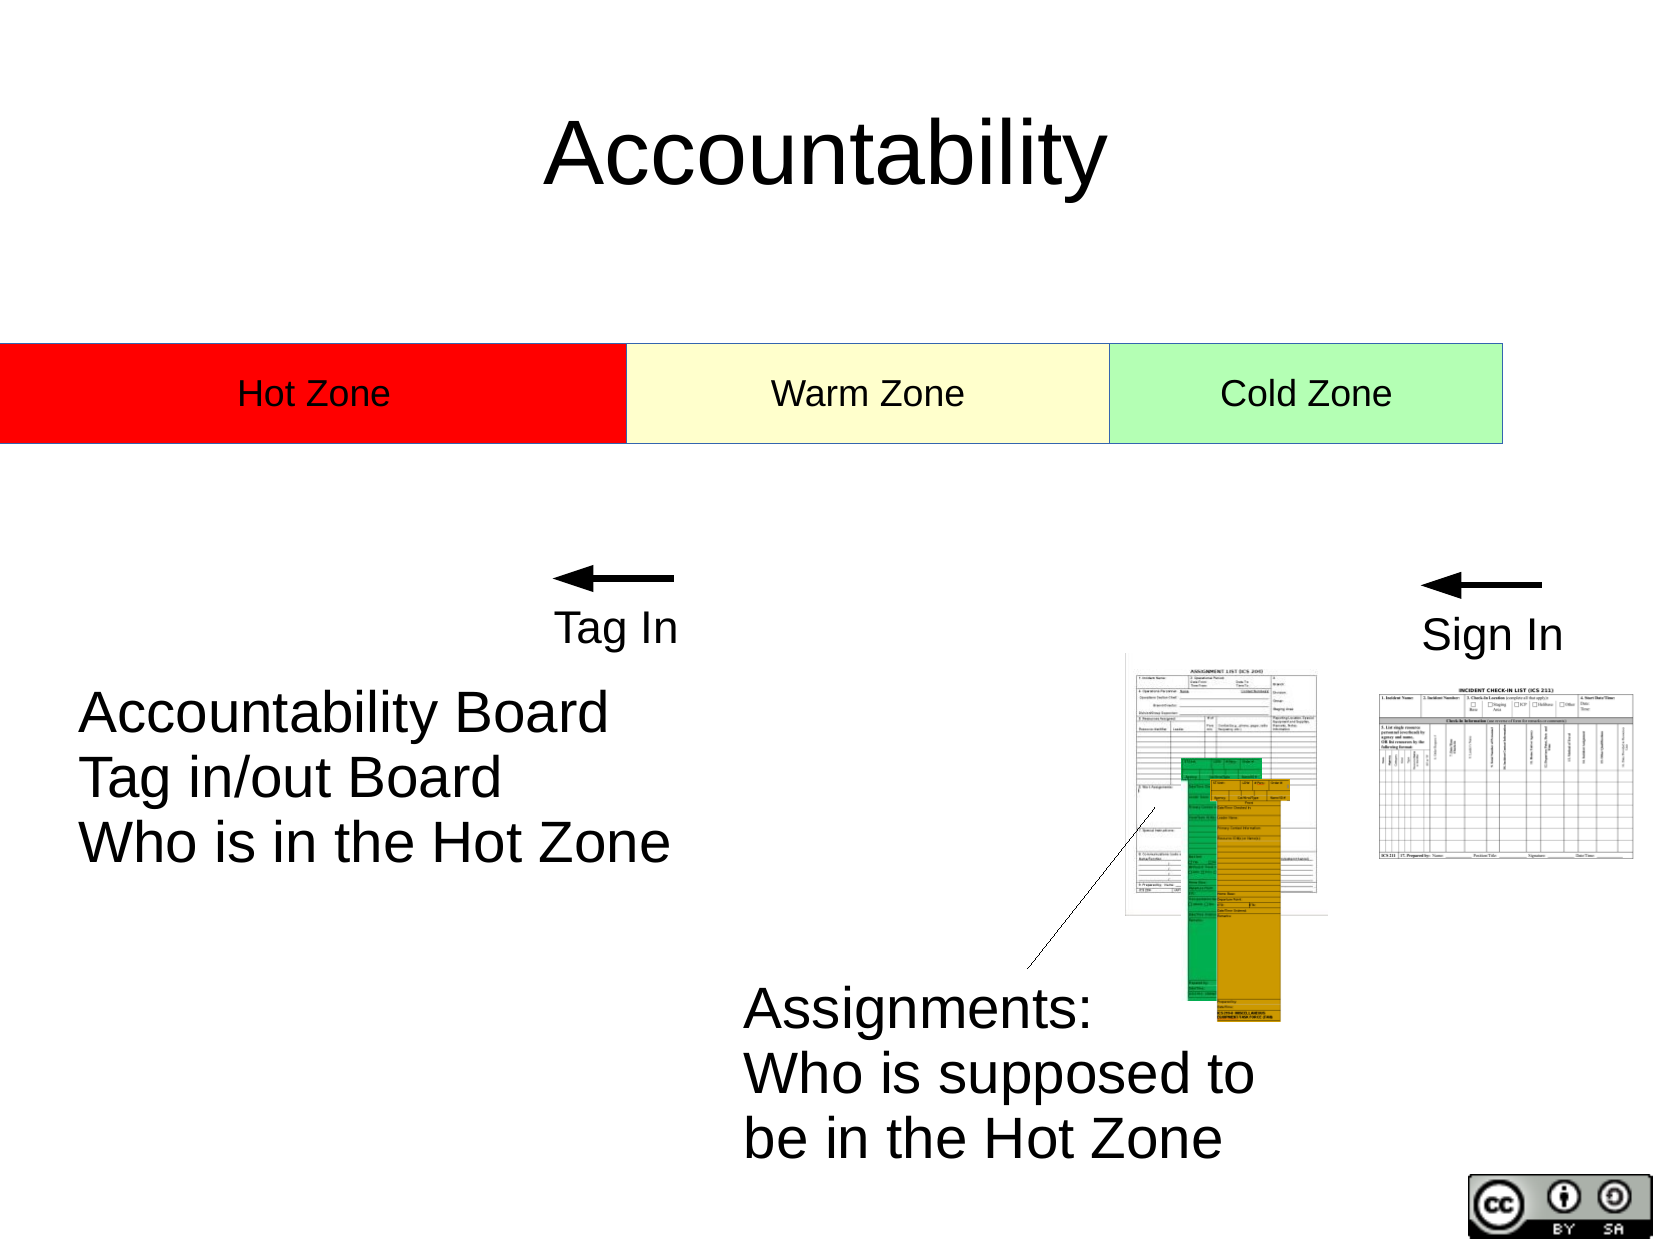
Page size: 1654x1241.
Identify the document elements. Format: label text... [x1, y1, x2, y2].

text_box Warm Zone [626, 343, 1109, 444]
text_box Hot Zone [0, 343, 626, 444]
picture [1468, 1174, 1653, 1239]
picture [1125, 653, 1328, 1022]
picture [1375, 679, 1639, 866]
text_box Cold Zone [1109, 343, 1503, 444]
title Accountability [82, 49, 1571, 257]
text_box Tag In [538, 594, 694, 661]
text_box Sign In [1406, 601, 1580, 668]
text_box Assignments: Who is supposed to be in the Hot Zone [729, 968, 1272, 1179]
text_box Accountability Board Tag in/out Board Who is in the Hot Zone [63, 672, 688, 884]
